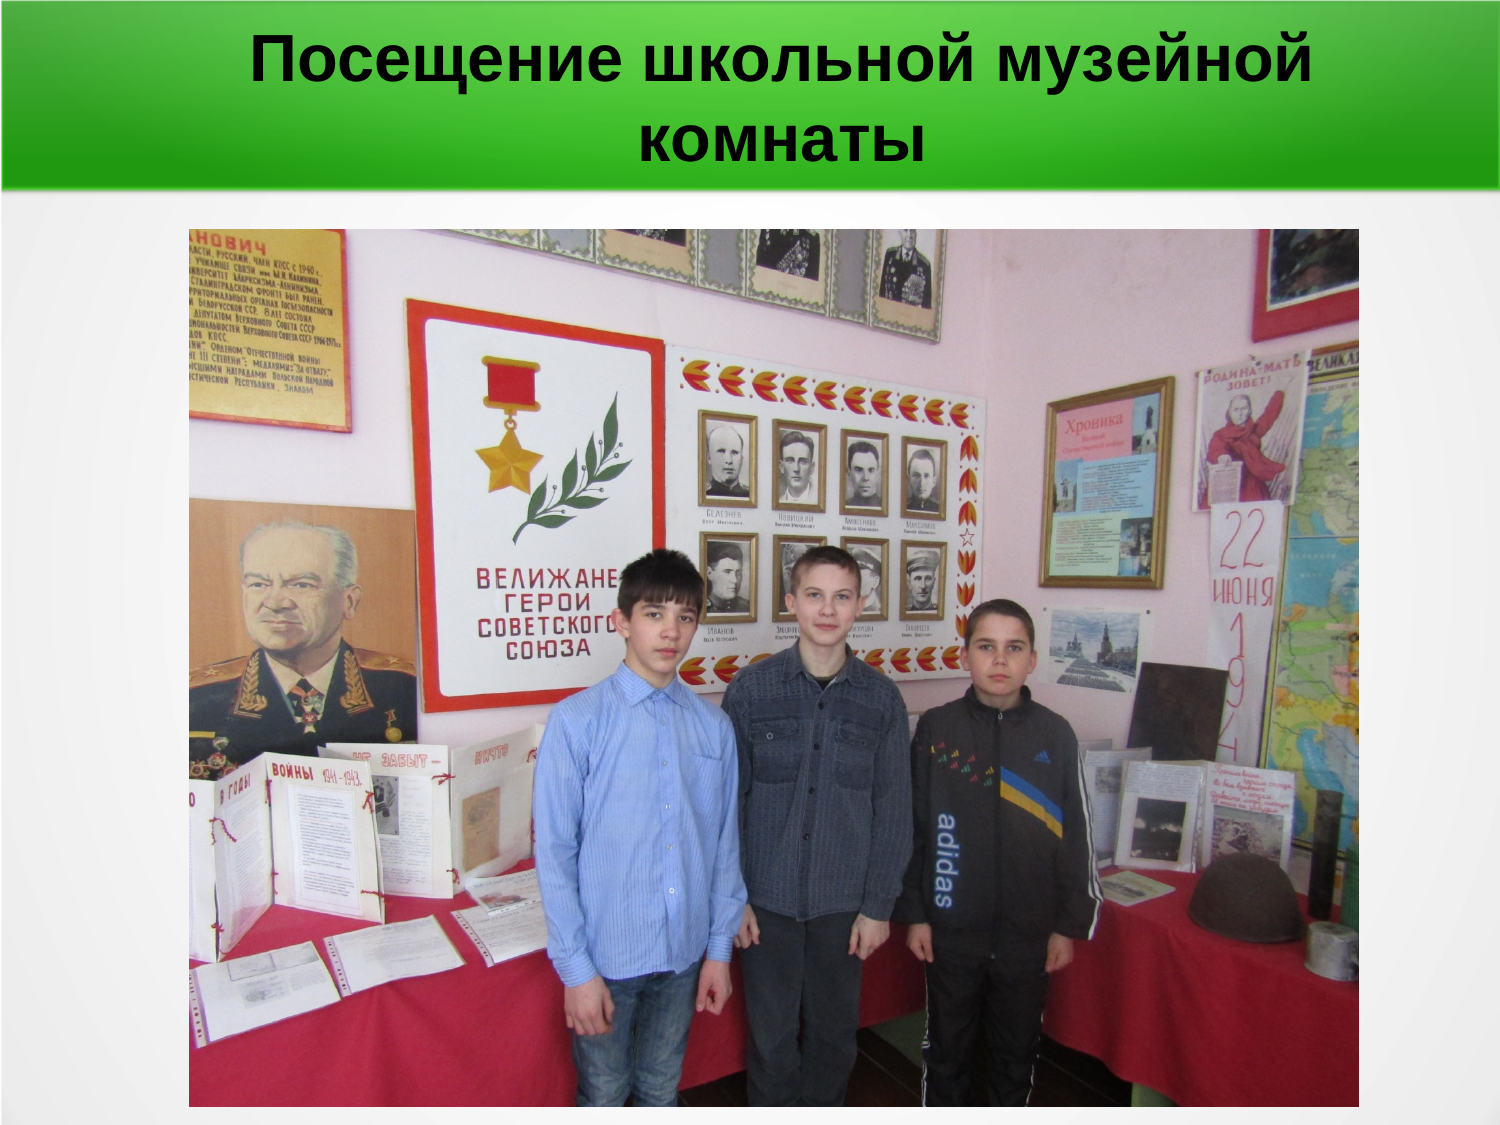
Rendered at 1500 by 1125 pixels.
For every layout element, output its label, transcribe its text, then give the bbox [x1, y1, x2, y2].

picture [0, 0, 1500, 1125]
text_box Посещение школьной музейной комнаты [107, 0, 1458, 189]
